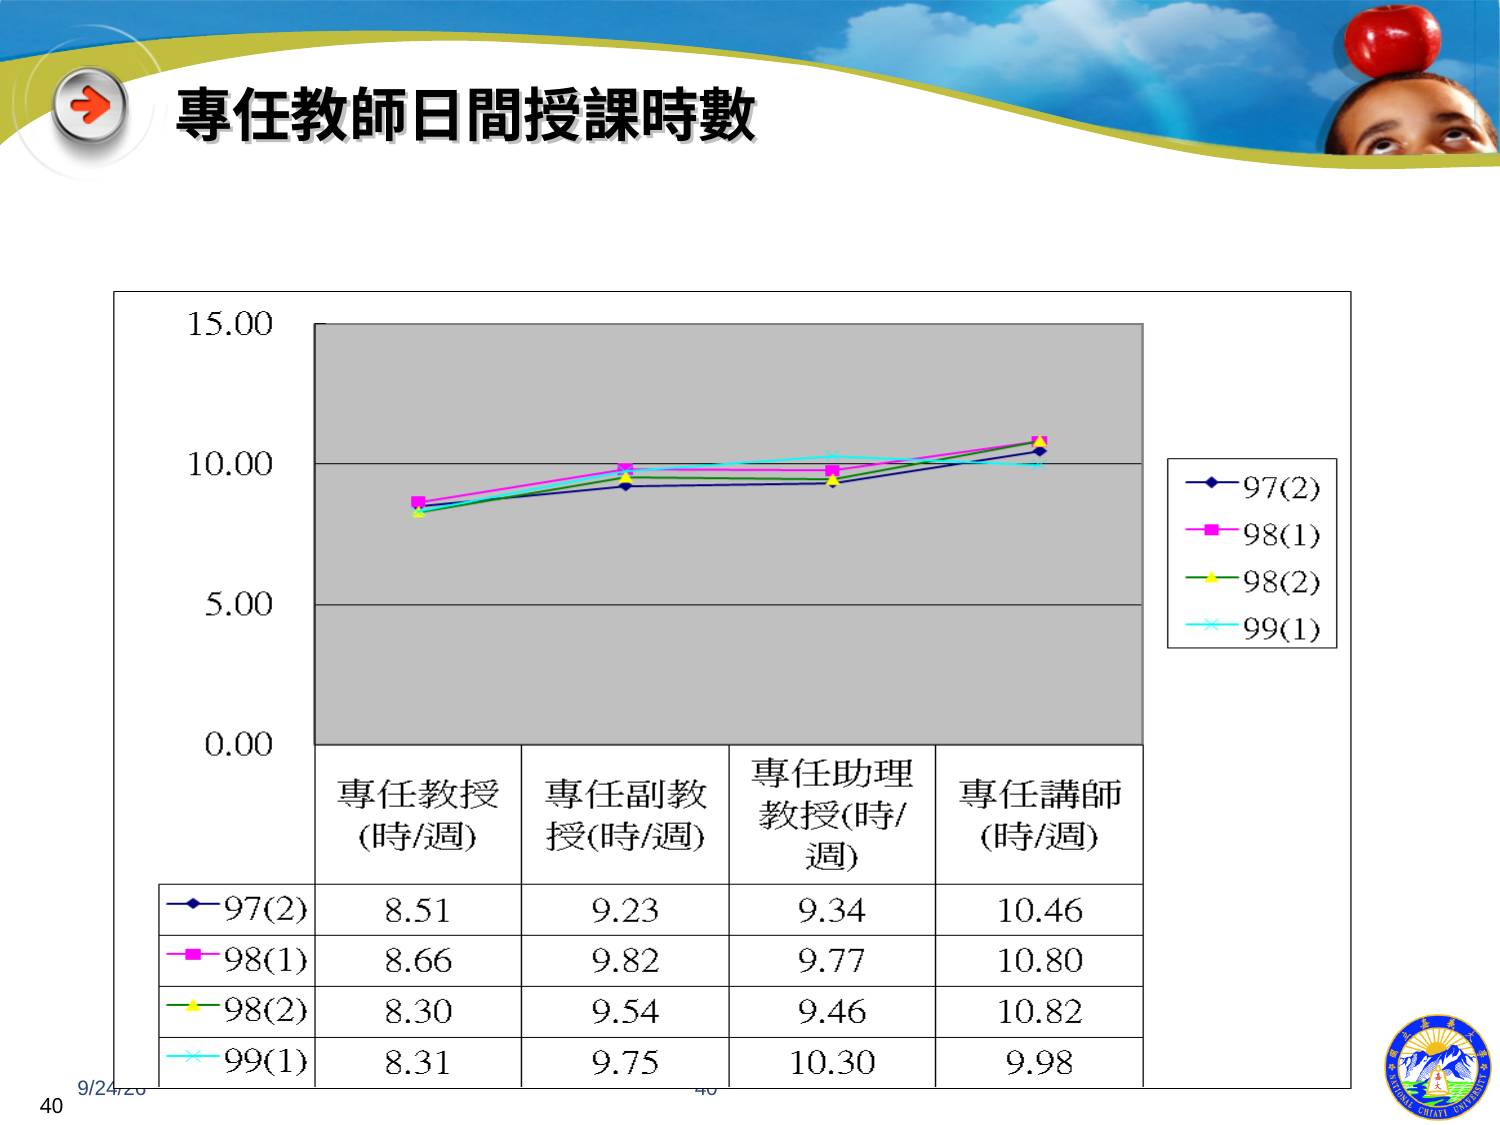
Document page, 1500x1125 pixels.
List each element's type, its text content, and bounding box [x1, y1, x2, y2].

picture [112, 290, 1353, 1090]
text_box [637, 1090, 775, 1111]
title 專任教師日間授課時數 [159, 66, 1211, 159]
text_box [24, 1067, 376, 1125]
